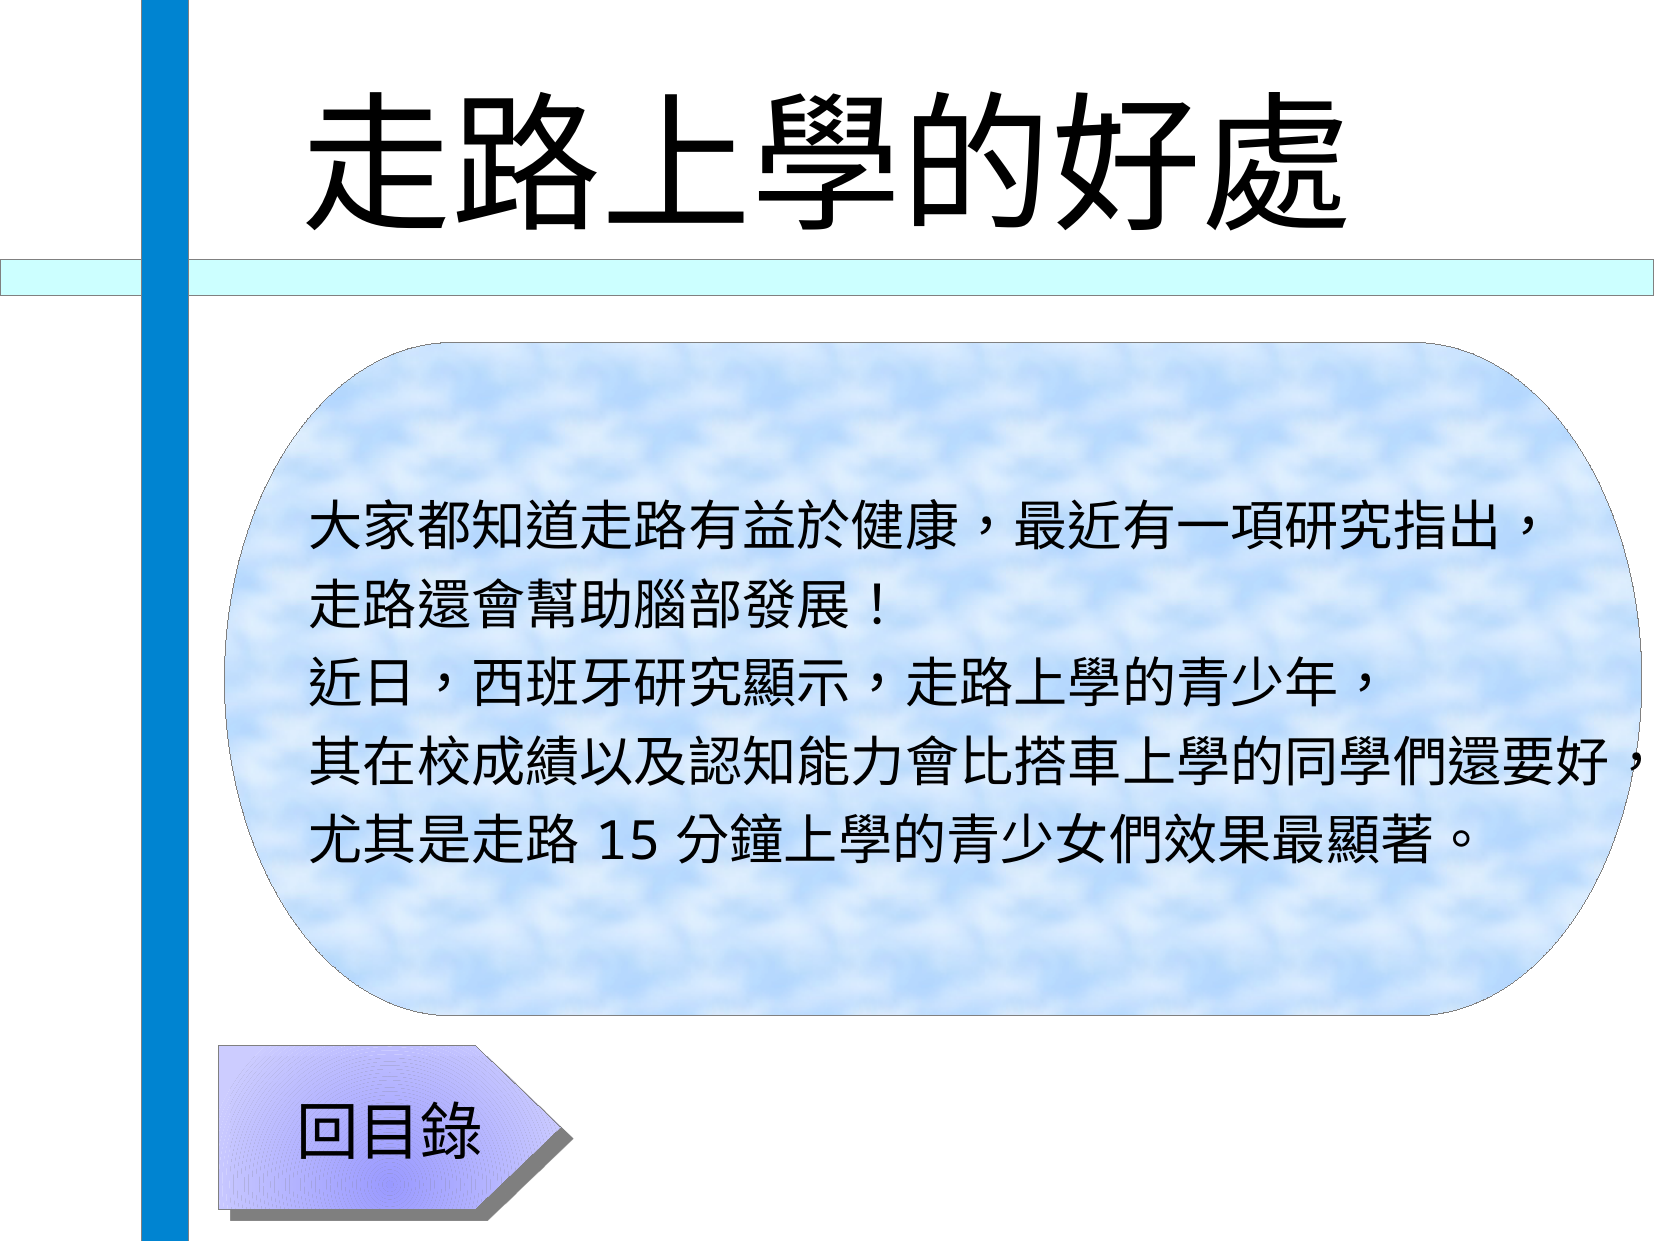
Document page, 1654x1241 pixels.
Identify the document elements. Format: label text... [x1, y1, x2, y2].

text_box 大家都知道走路有益於健康，最近有一項研究指出， 走路還會幫助腦部發展！ 近日，西班牙研究顯示，走路上學的青少年， 其在校成績以及認知能力會比搭車上學的同學們還要好， 尤其是走路15分鐘上學的青少女們效果最顯著。 [224, 342, 1642, 1016]
title 走路上學的好處 [82, 49, 1571, 257]
text_box 回目錄 [218, 1045, 562, 1210]
